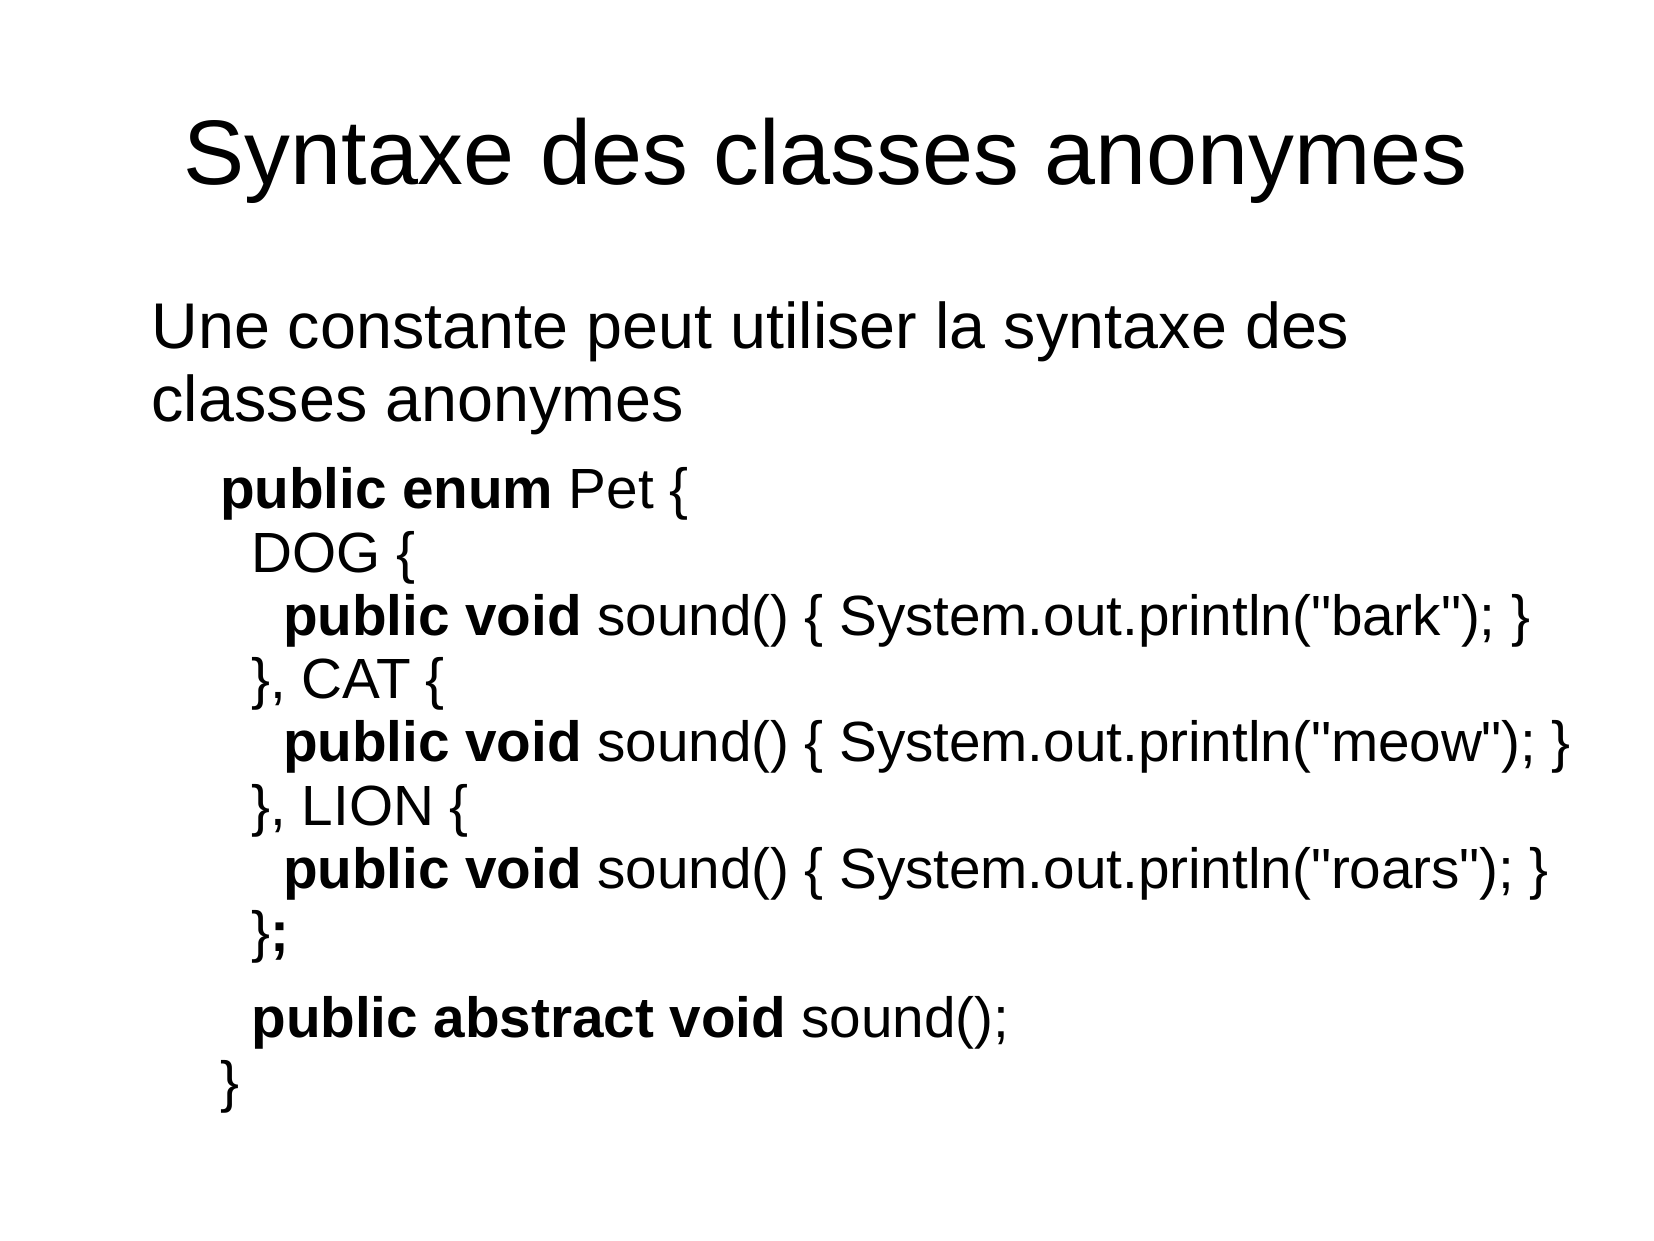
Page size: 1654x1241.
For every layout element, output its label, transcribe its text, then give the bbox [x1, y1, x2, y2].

title Syntaxe des classes anonymes [82, 49, 1571, 257]
list Une constante peut utiliser la syntaxe des classes anonymes public enum Pet { DOG { public void sound() { System.out.println("bark"); } }, CAT { public void sound() { System.out.println("meow"); } }, LION { public void sound() { System.out.println("roars"); } }; public abstract void sound(); } [82, 290, 1571, 1141]
